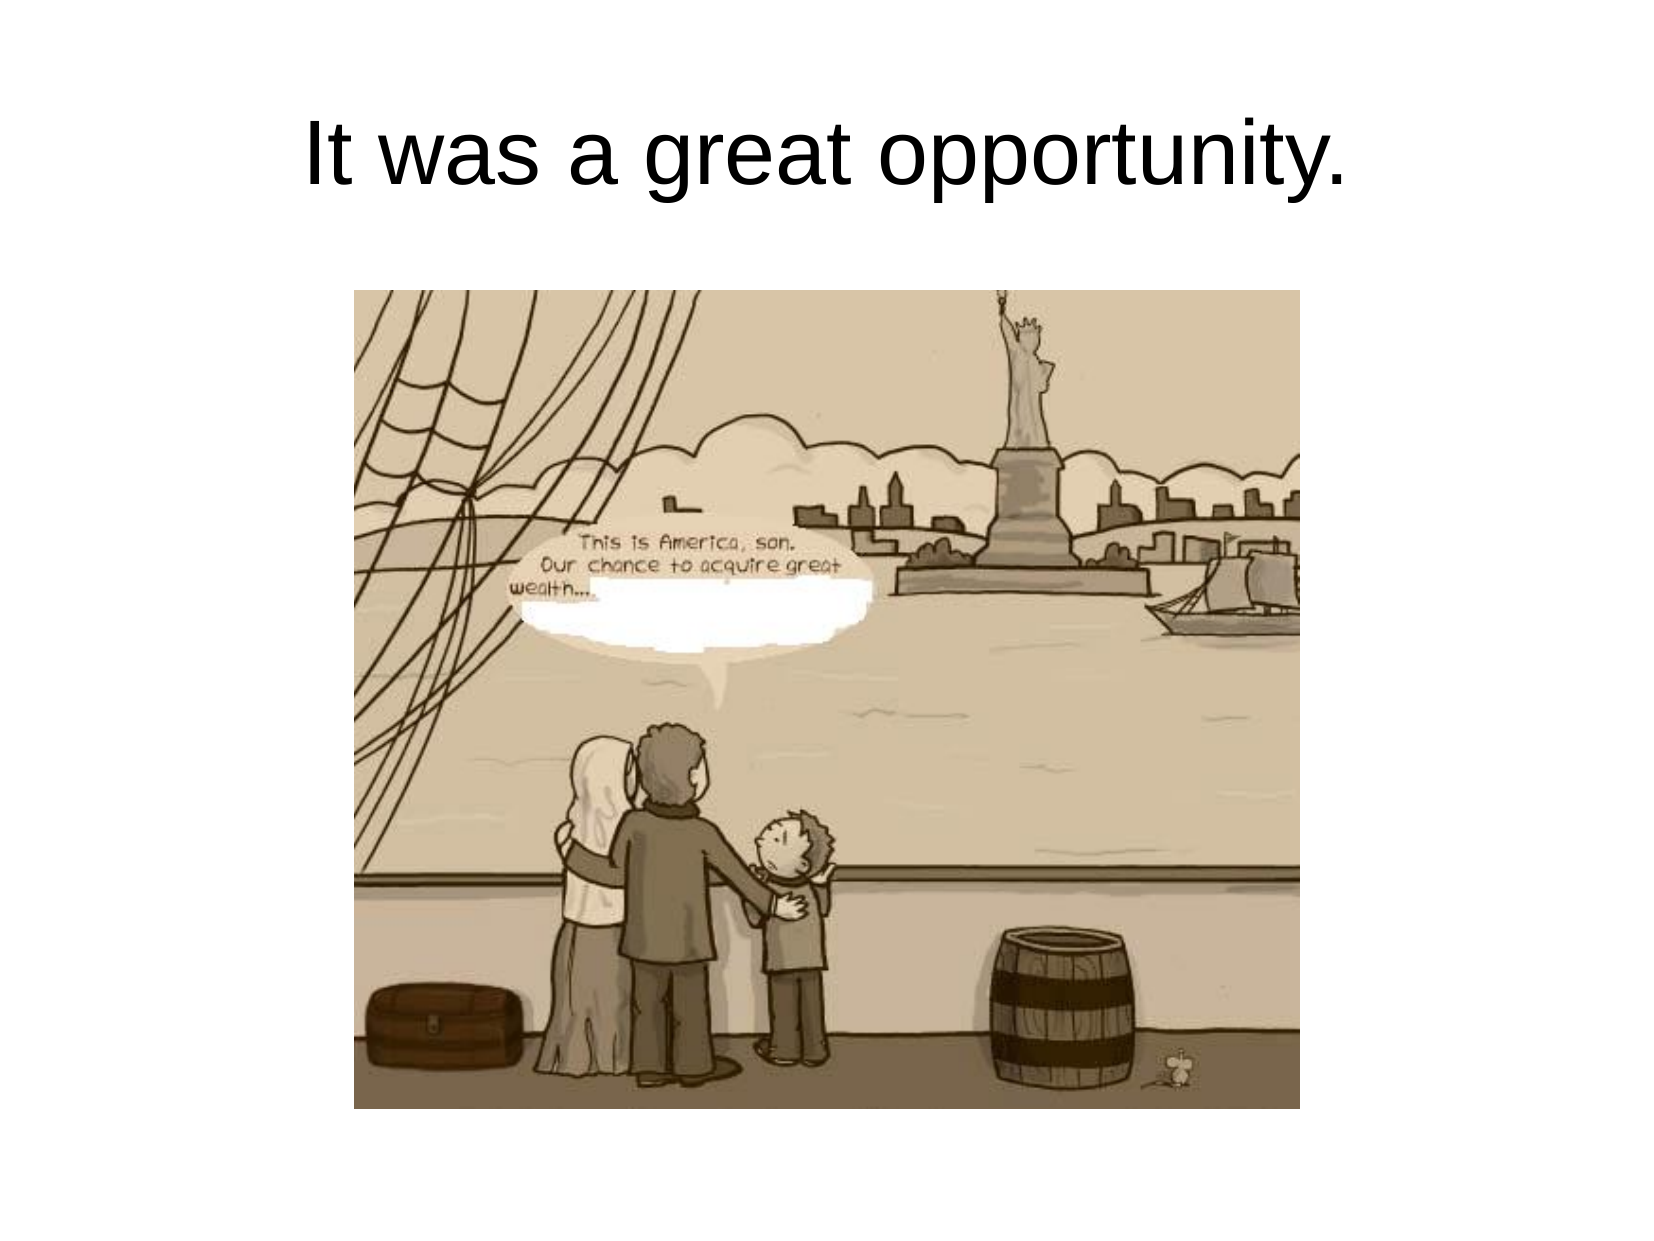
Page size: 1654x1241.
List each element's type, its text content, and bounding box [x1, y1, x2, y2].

title It was a great opportunity. [82, 49, 1571, 257]
picture [354, 290, 1300, 1109]
